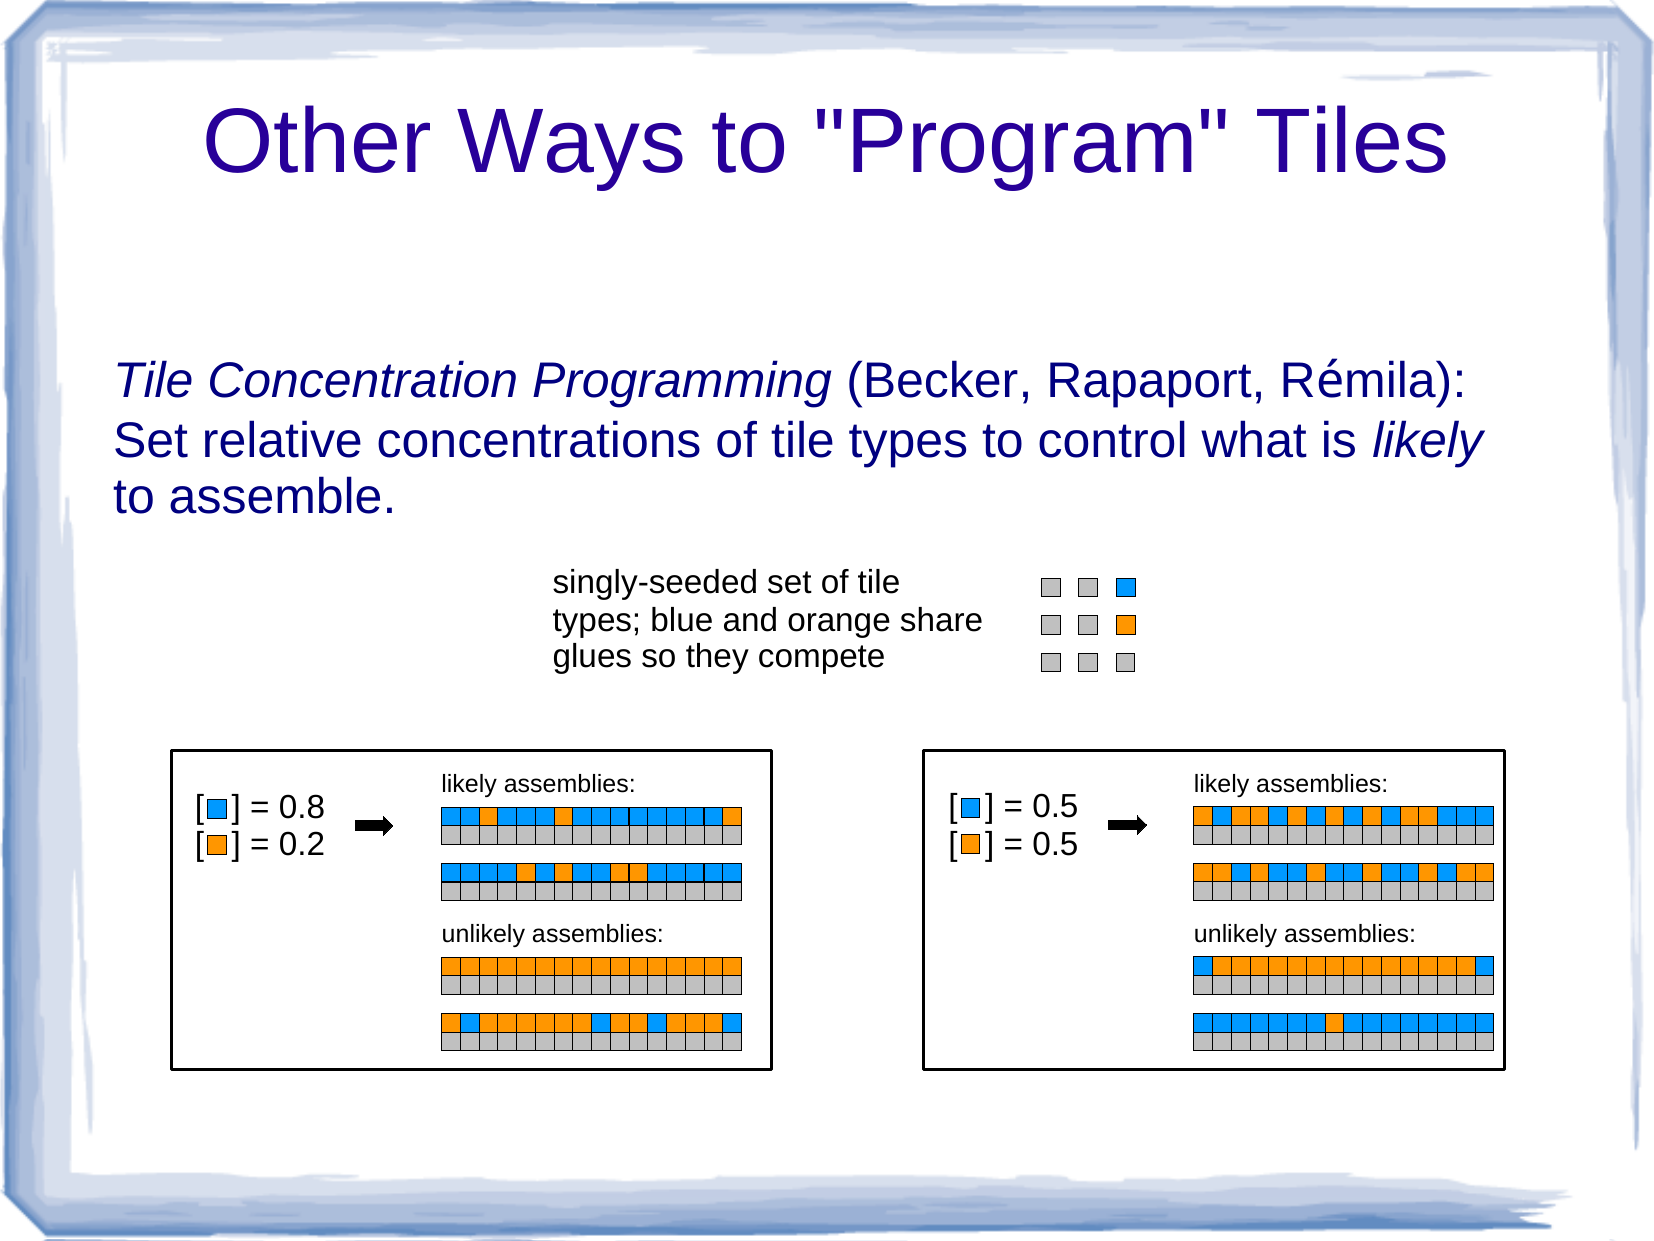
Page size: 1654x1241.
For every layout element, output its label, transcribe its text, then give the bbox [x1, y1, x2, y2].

text_box unlikely assemblies: [1193, 919, 1476, 948]
text_box likely assemblies: [441, 769, 648, 798]
list Tile Concentration Programming (Becker, Rapaport, Rémila): Set relative concentrations of tile types to control what is likely to assemble. [113, 344, 1533, 522]
text_box unlikely assemblies: [441, 919, 723, 948]
text_box [1193, 1013, 1494, 1051]
text_box [1193, 956, 1494, 995]
text_box likely assemblies: [1193, 769, 1401, 798]
text_box [441, 957, 742, 995]
text_box [961, 834, 980, 854]
text_box [355, 816, 393, 836]
text_box [1116, 615, 1136, 635]
text_box [1041, 653, 1061, 672]
text_box [1193, 863, 1494, 901]
text_box [1041, 578, 1061, 597]
text_box [1078, 615, 1098, 635]
text_box [207, 799, 227, 819]
text_box [ ] = 0.5 [948, 825, 1118, 863]
text_box [441, 807, 742, 845]
text_box [ ] = 0.5 [948, 787, 1099, 825]
picture [0, 0, 1654, 1241]
text_box [1193, 806, 1494, 845]
title Other Ways to "Program" Tiles [82, 37, 1571, 245]
text_box [1078, 653, 1098, 672]
text_box [1116, 653, 1135, 672]
text_box [1078, 578, 1098, 597]
text_box [207, 835, 227, 855]
text_box [961, 798, 980, 818]
text_box [1041, 615, 1061, 635]
text_box [441, 863, 742, 901]
text_box singly-seeded set of tile types; blue and orange share glues so they compete [552, 563, 985, 676]
text_box [441, 1013, 742, 1051]
text_box [1108, 815, 1147, 835]
text_box [1116, 578, 1136, 597]
text_box [ ] = 0.2 [194, 825, 364, 864]
text_box [ ] = 0.8 [194, 788, 345, 825]
